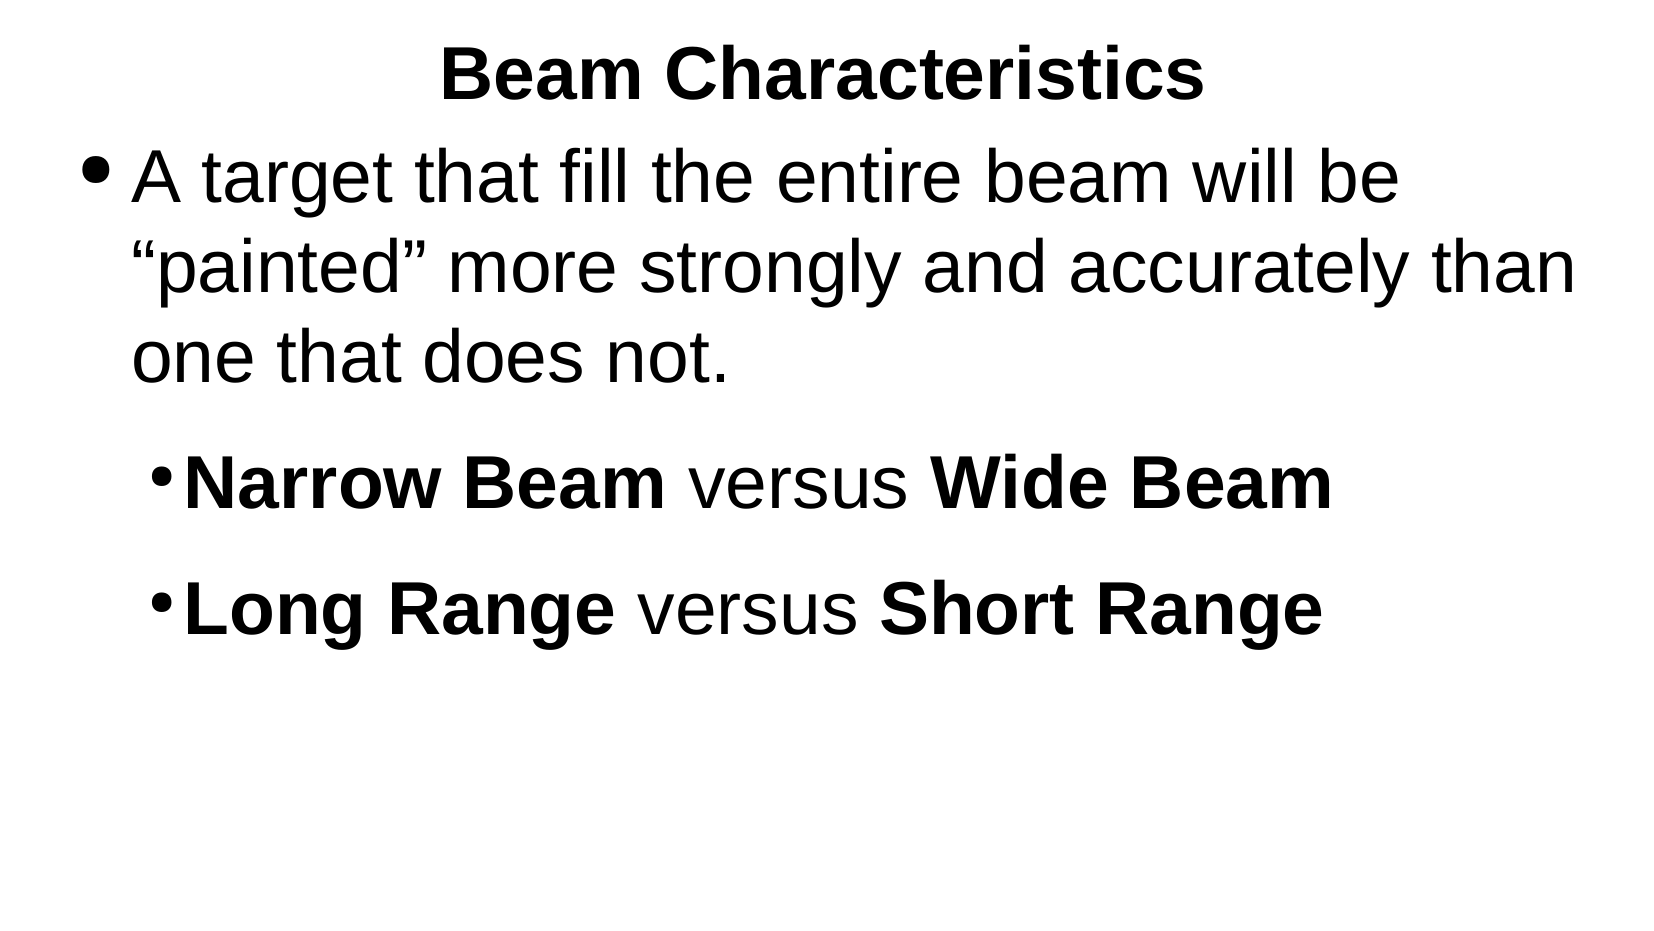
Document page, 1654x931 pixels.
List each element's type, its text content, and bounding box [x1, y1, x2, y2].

title Beam Characteristics [0, 5, 1651, 133]
text_box A target that fill the entire beam will be “painted” more strongly and accurately than one that does not. Narrow Beam versus Wide Beam Long Range versus Short Range [19, 120, 1636, 658]
